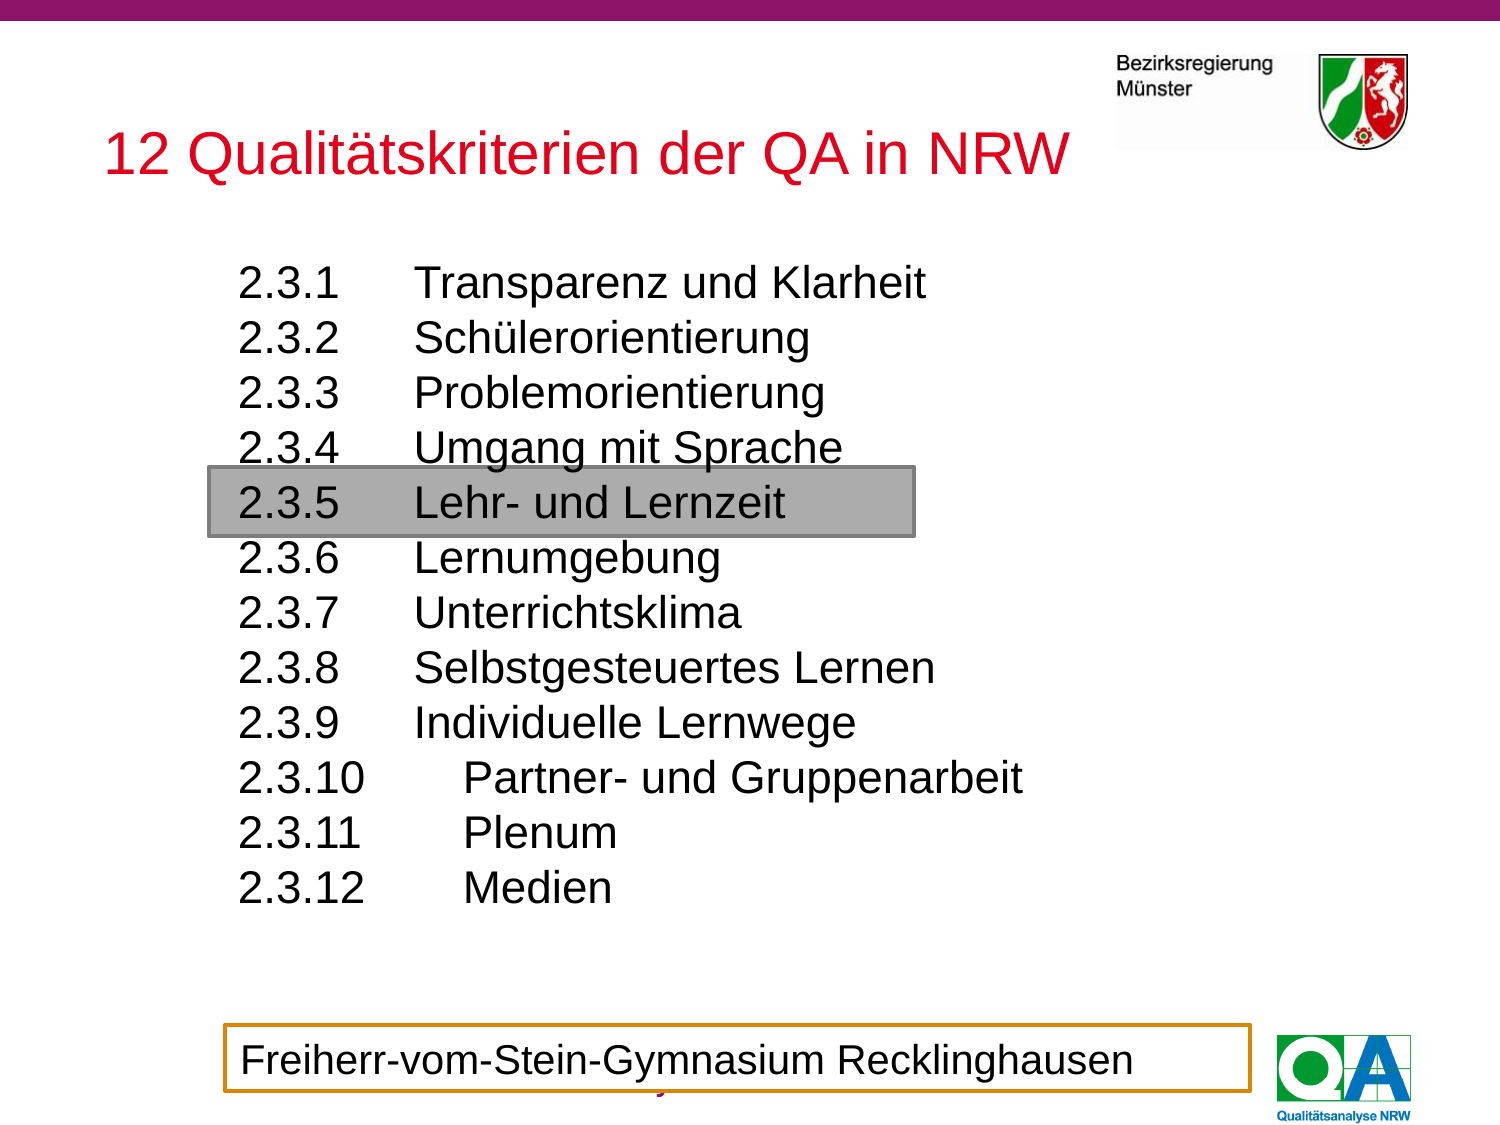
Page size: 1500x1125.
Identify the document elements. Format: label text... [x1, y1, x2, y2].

text_box 12 Qualitätskriterien der QA in NRW [88, 106, 1250, 195]
text_box Freiherr-vom-Stein-Gymnasium Recklinghausen [225, 1025, 1251, 1091]
text_box [209, 467, 222, 536]
text_box 2.3.1 Transparenz und Klarheit 2.3.2 Schülerorientierung 2.3.3 Problemorientierung 2.3.4 Umgang mit Sprache 2.3.5 Lehr- und Lernzeit 2.3.6 Lernumgebung 2.3.7 Unterrichtsklima 2.3.8 Selbstgesteuertes Lernen 2.3.9 Individuelle Lernwege 2.3.10 Partner- und Gruppenarbeit 2.3.11 Plenum 2.3.12 Medien [222, 245, 1426, 983]
